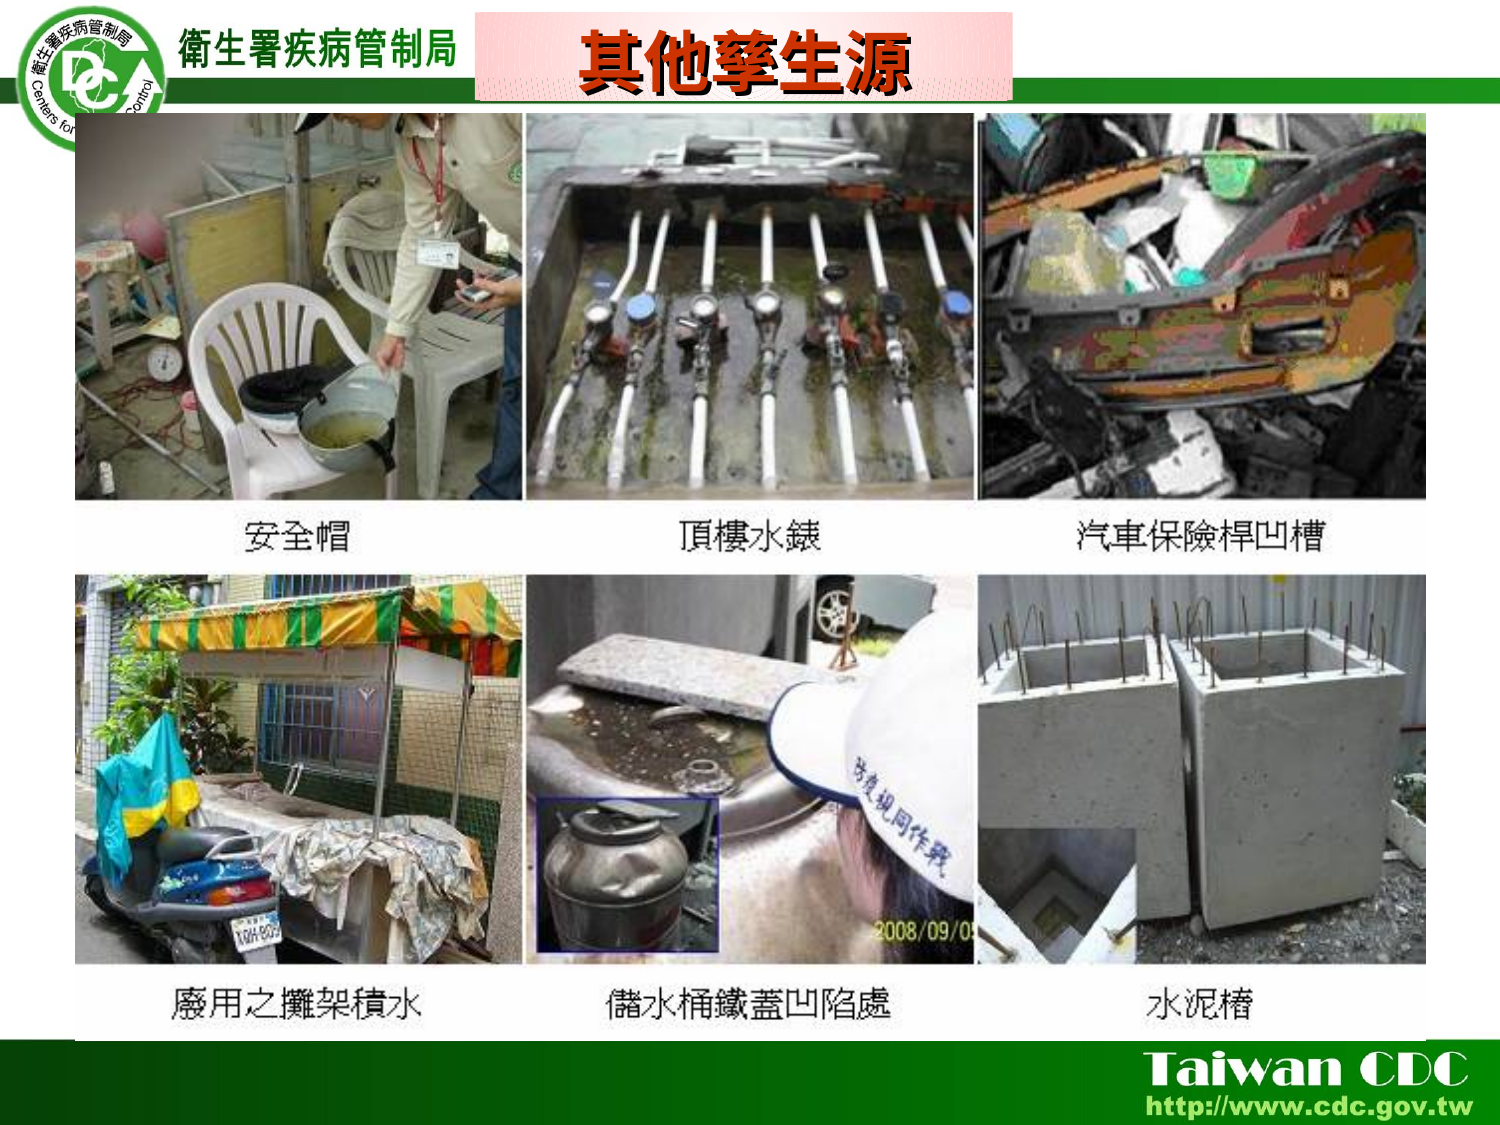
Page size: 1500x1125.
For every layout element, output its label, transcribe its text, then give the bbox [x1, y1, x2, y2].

text_box [1175, 987, 1488, 1063]
picture [75, 113, 1426, 1041]
text_box 其他孳生源 [475, 13, 1013, 100]
